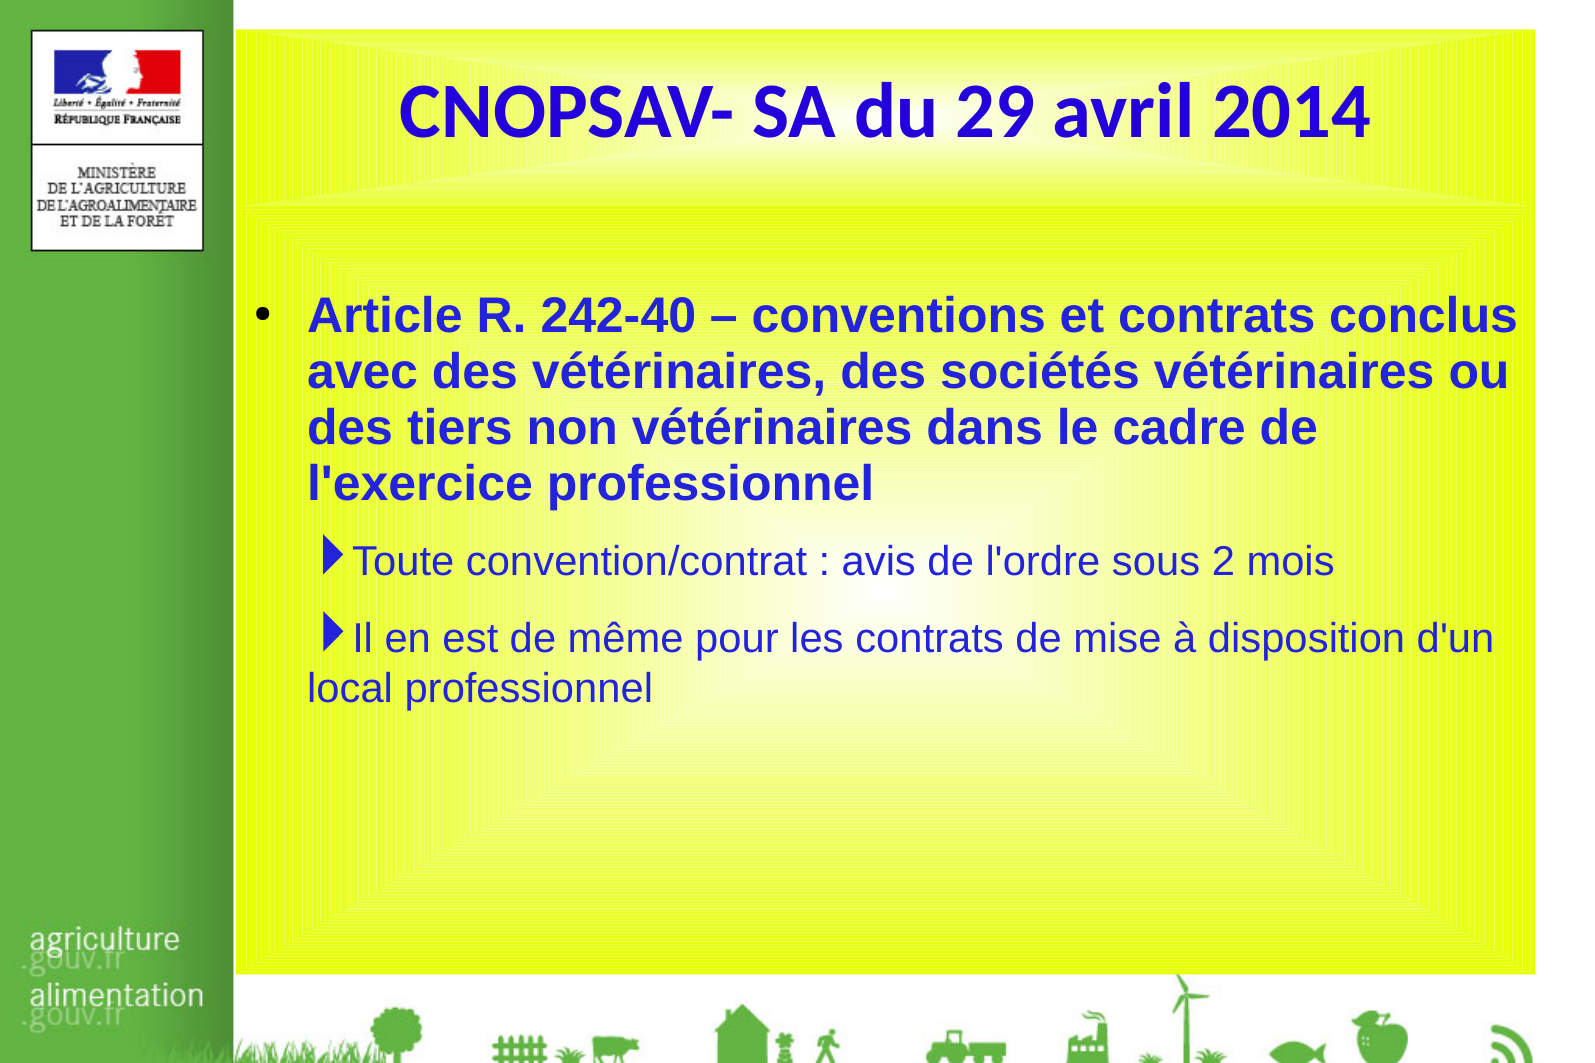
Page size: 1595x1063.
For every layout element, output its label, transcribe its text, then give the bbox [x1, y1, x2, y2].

title CNOPSAV- SA du 29 avril 2014 [236, 29, 1536, 206]
picture [0, 0, 1595, 1063]
list Article R. 242-40 – conventions et contrats conclus avec des vétérinaires, des sociétés vétérinaires ou des tiers non vétérinaires dans le cadre de l'exercice professionnel Toute convention/contrat : avis de l'ordre sous 2 mois Il en est de même pour les contrats de mise à disposition d'un local professionnel [236, 206, 1536, 975]
